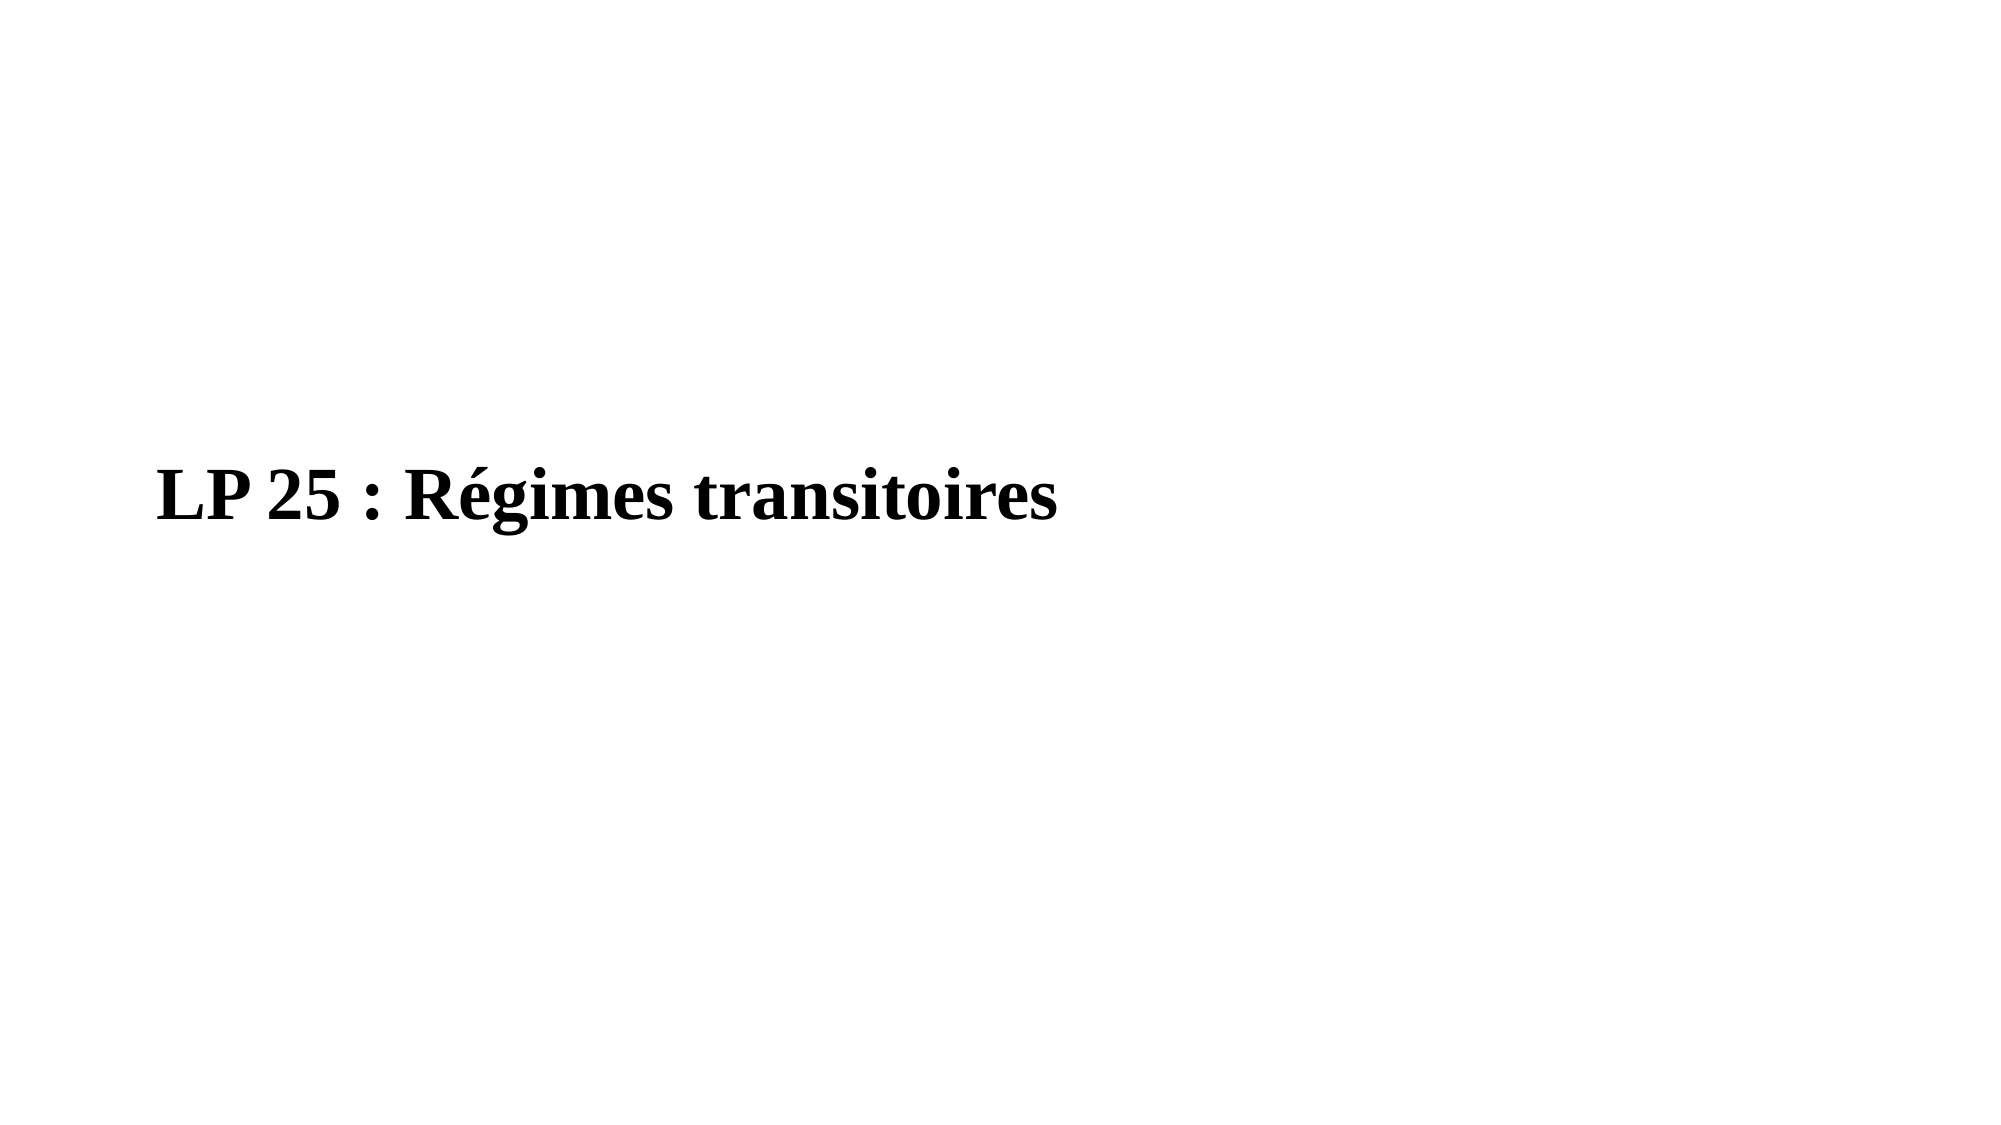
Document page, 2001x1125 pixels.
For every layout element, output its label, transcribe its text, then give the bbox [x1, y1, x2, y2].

text_box LP 25 : Régimes transitoires [141, 445, 1760, 626]
